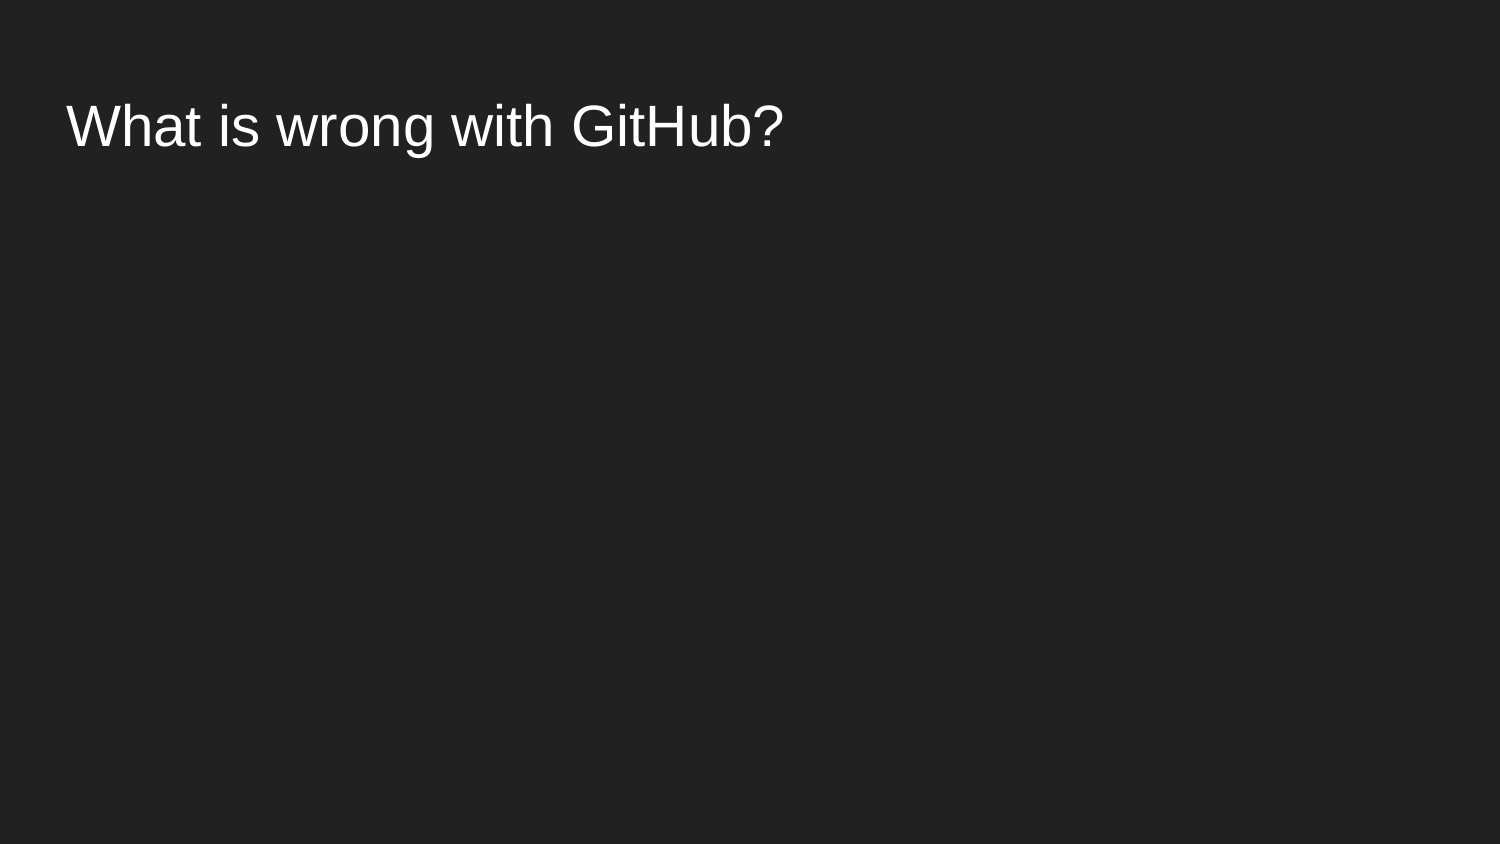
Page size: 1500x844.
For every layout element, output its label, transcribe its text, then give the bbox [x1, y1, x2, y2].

title What is wrong with GitHub? [51, 72, 1449, 167]
